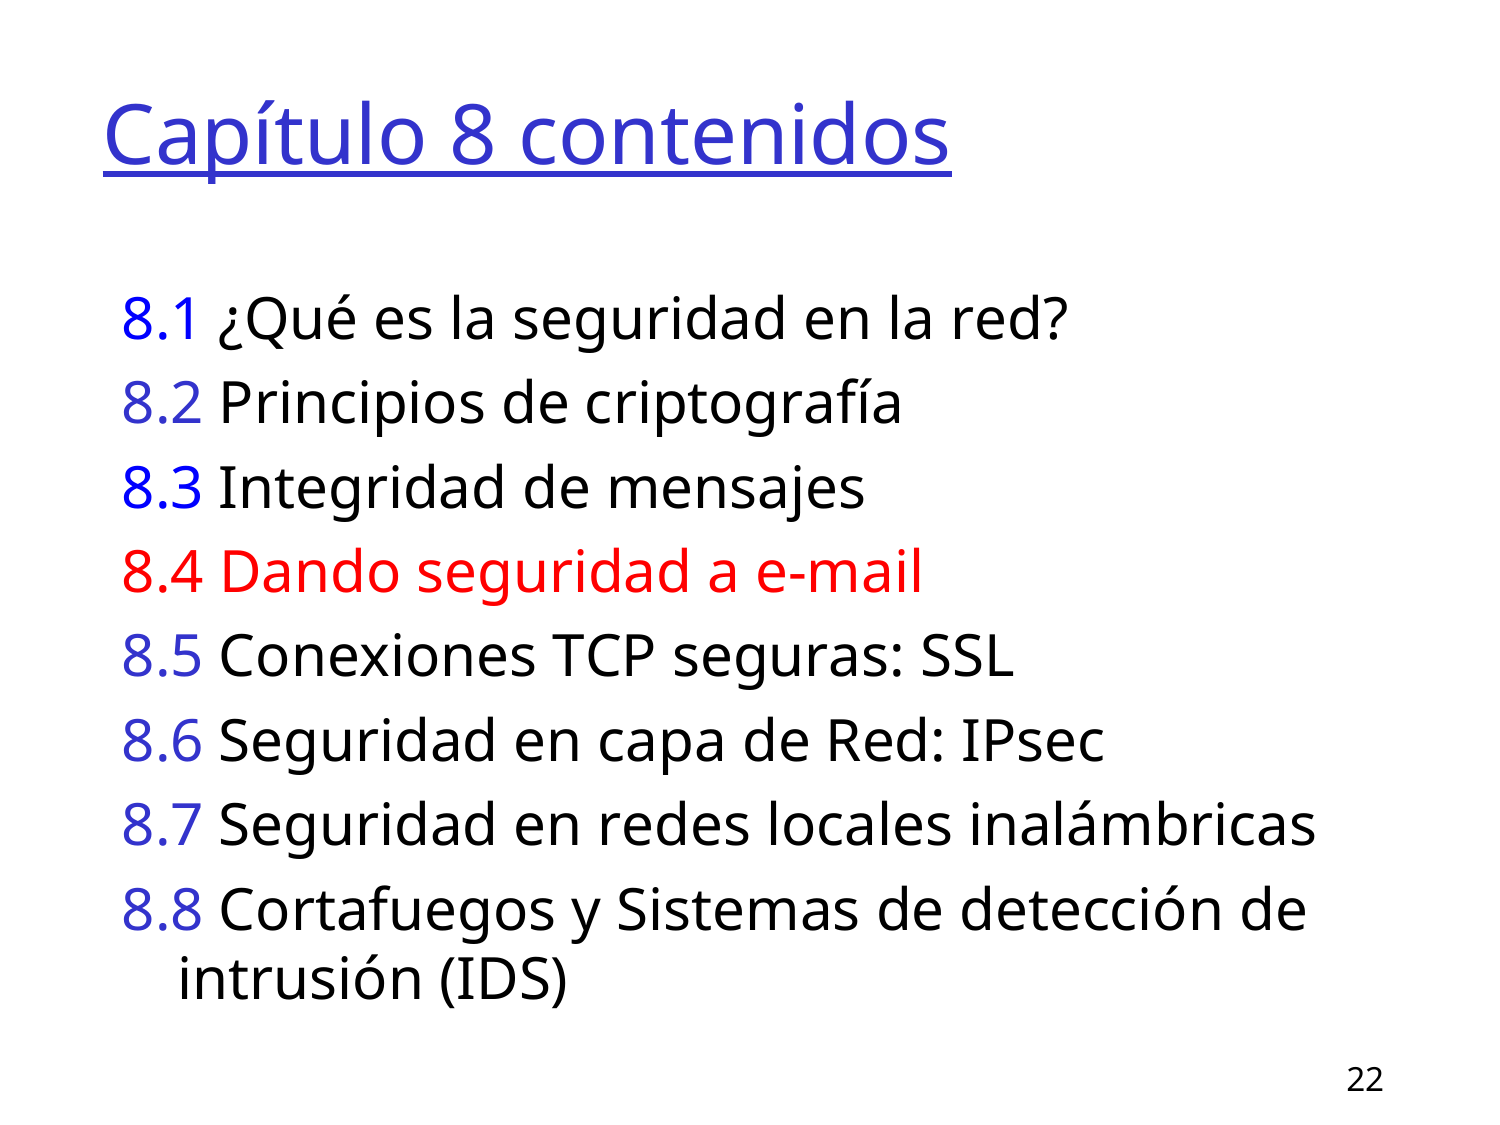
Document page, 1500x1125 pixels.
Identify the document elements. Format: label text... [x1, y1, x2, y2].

list 8.1 ¿Qué es la seguridad en la red? 8.2 Principios de criptografía 8.3 Integridad de mensajes 8.4 Dando seguridad a e-mail 8.5 Conexiones TCP seguras: SSL 8.6 Seguridad en capa de Red: IPsec 8.7 Seguridad en redes locales inalámbricas 8.8 Cortafuegos y Sistemas de detección de intrusión (IDS) [106, 273, 1382, 1037]
title Capítulo 8 contenidos [87, 37, 1363, 225]
